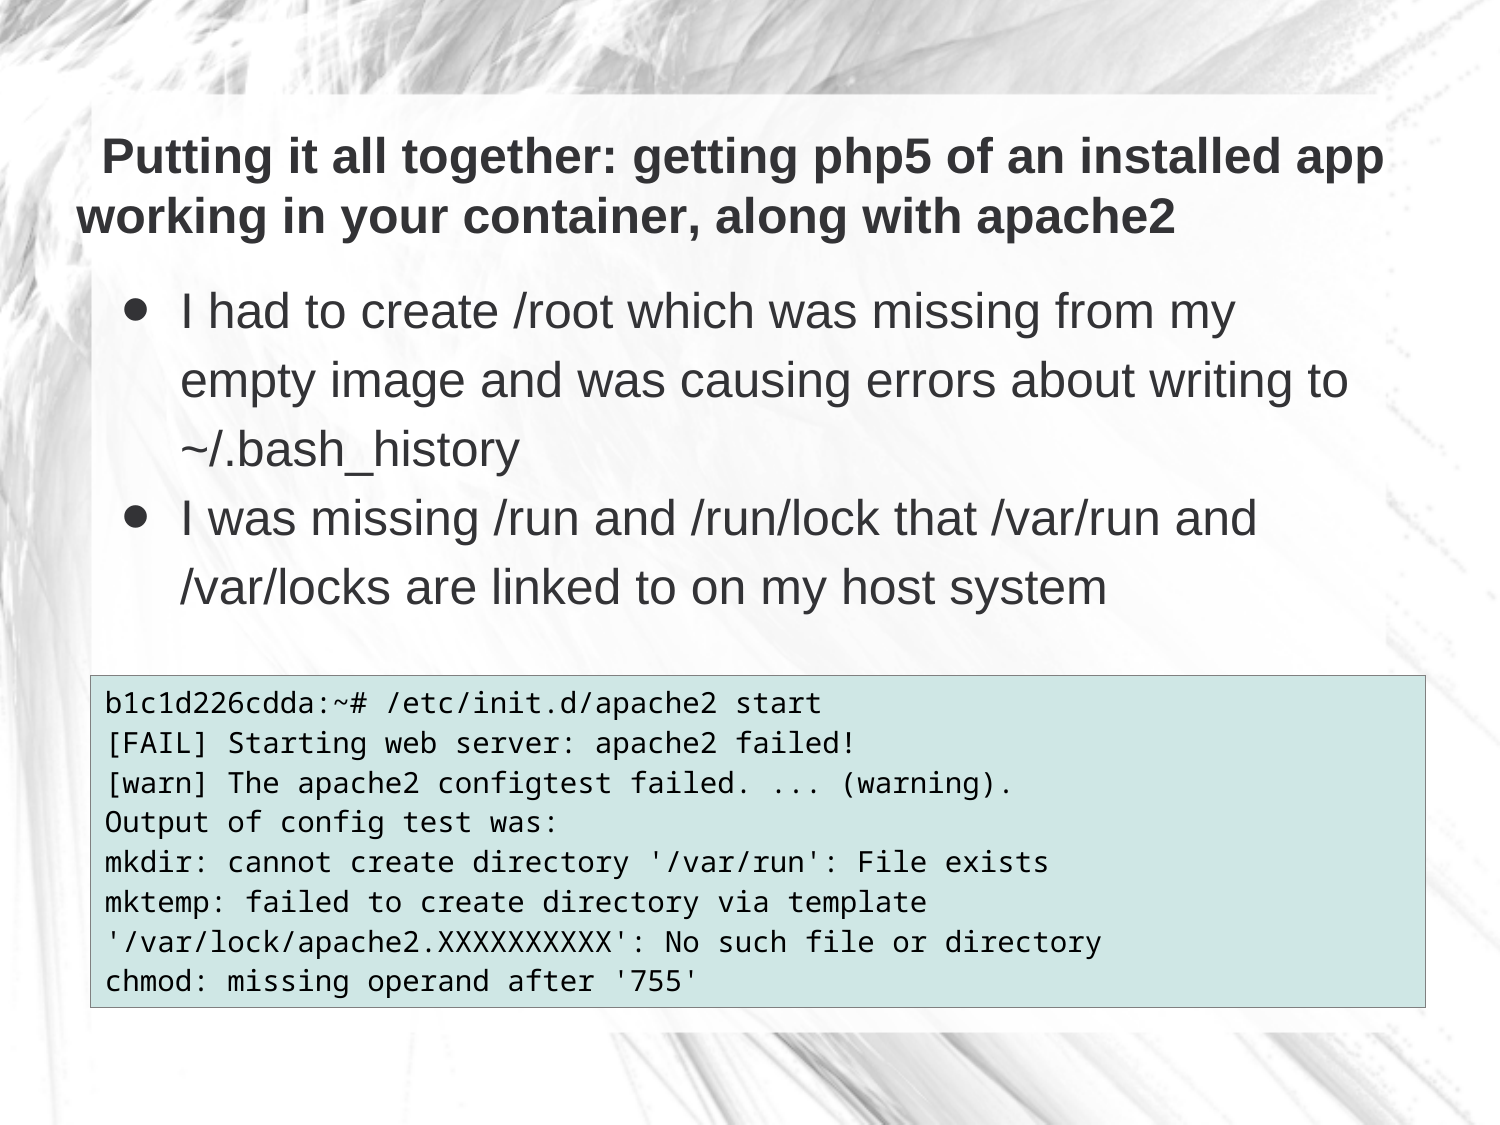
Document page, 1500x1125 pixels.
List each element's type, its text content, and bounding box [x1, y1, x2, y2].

title Putting it all together: getting php5 of an installed app working in your container, along with apache2 [61, 108, 1456, 225]
picture [0, 0, 1500, 1125]
text_box b1c1d226cdda:~# /etc/init.d/apache2 start [FAIL] Starting web server: apache2 failed! [warn] The apache2 configtest failed. ... (warning). Output of config test was: mkdir: cannot create directory '/var/run': File exists mktemp: failed to create directory via template '/var/lock/apache2.XXXXXXXXXX': No such file or directory chmod: missing operand after '755' [90, 675, 1426, 962]
list I had to create /root which was missing from my empty image and was causing errors about writing to ~/.bash_history I was missing /run and /run/lock that /var/run and /var/locks are linked to on my host system [90, 254, 1396, 646]
